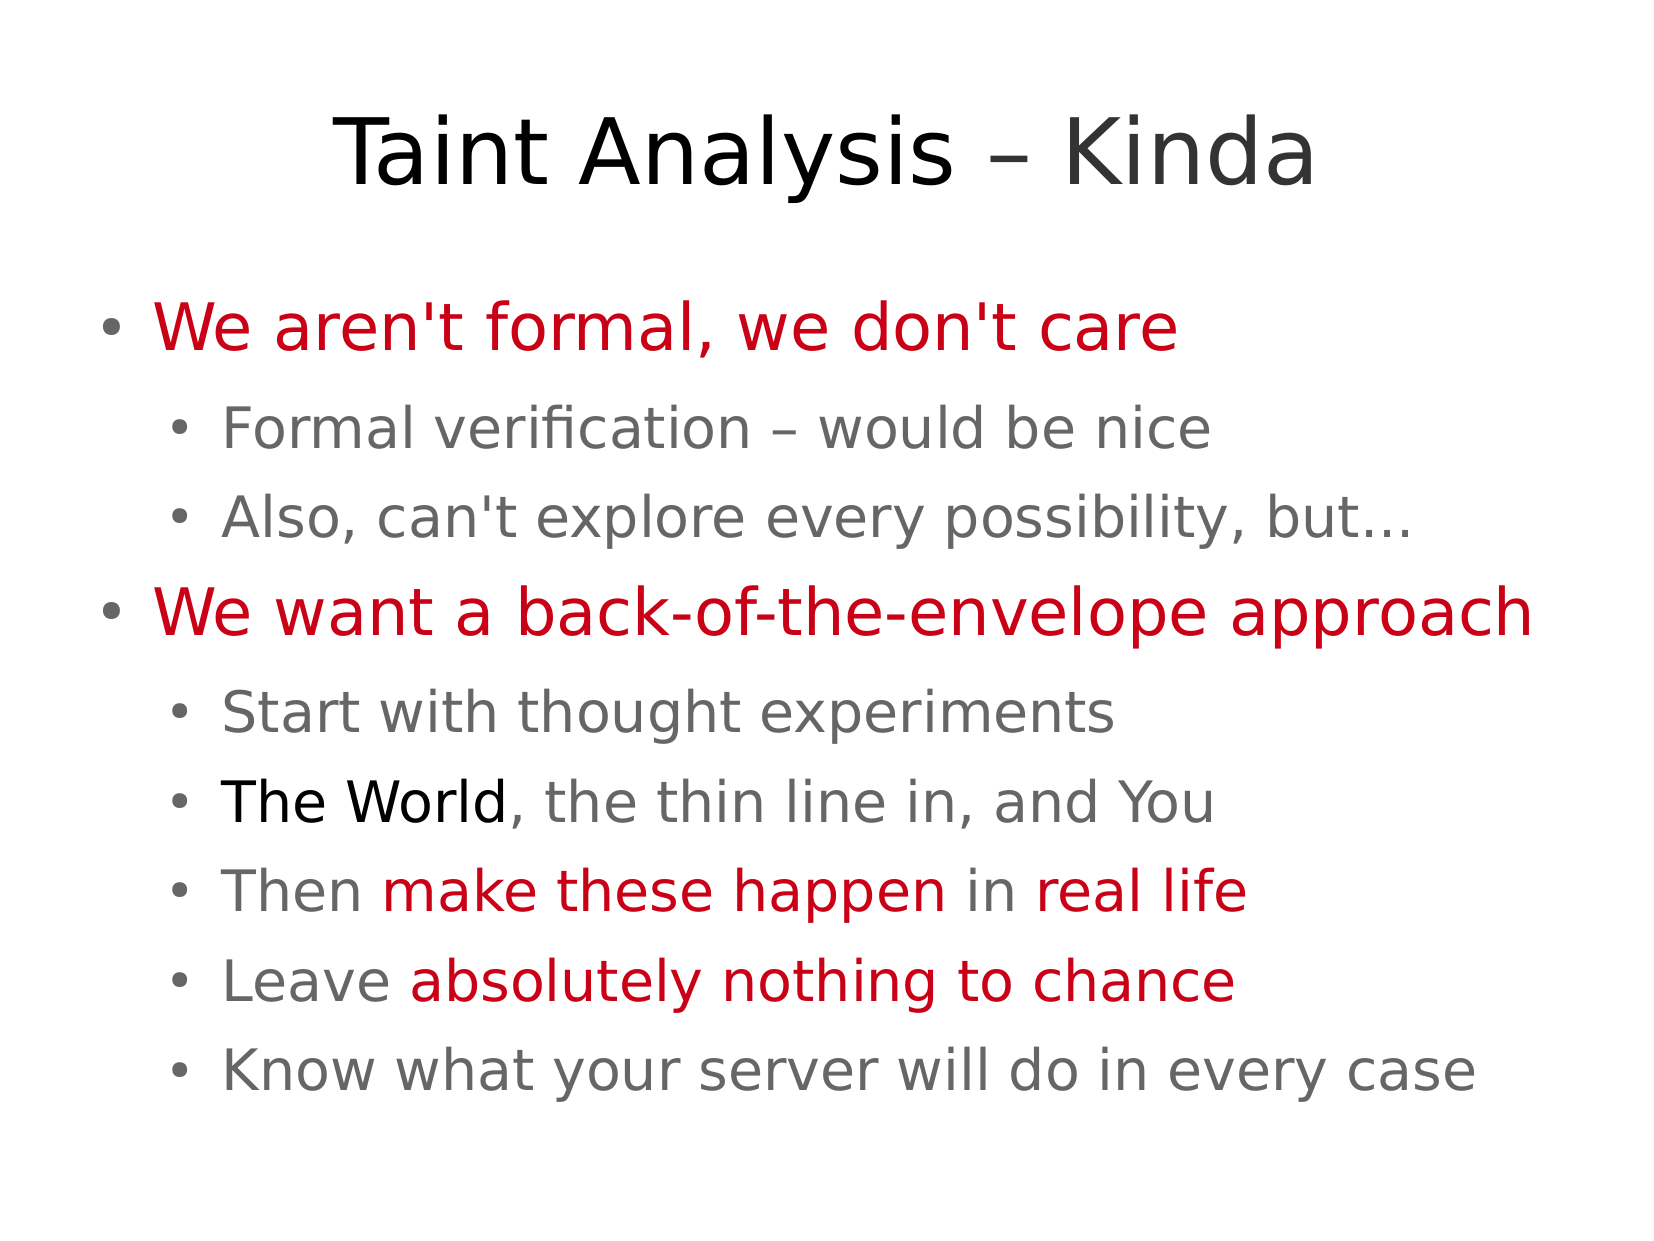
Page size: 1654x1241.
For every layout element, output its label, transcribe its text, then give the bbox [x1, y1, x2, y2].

title Taint Analysis – Kinda [82, 56, 1571, 250]
list We aren't formal, we don't care Formal verification – would be nice Also, can't explore every possibility, but... We want a back-of-the-envelope approach Start with thought experiments The World, the thin line in, and You Then make these happen in real life Leave absolutely nothing to chance Know what your server will do in every case [82, 290, 1571, 1109]
